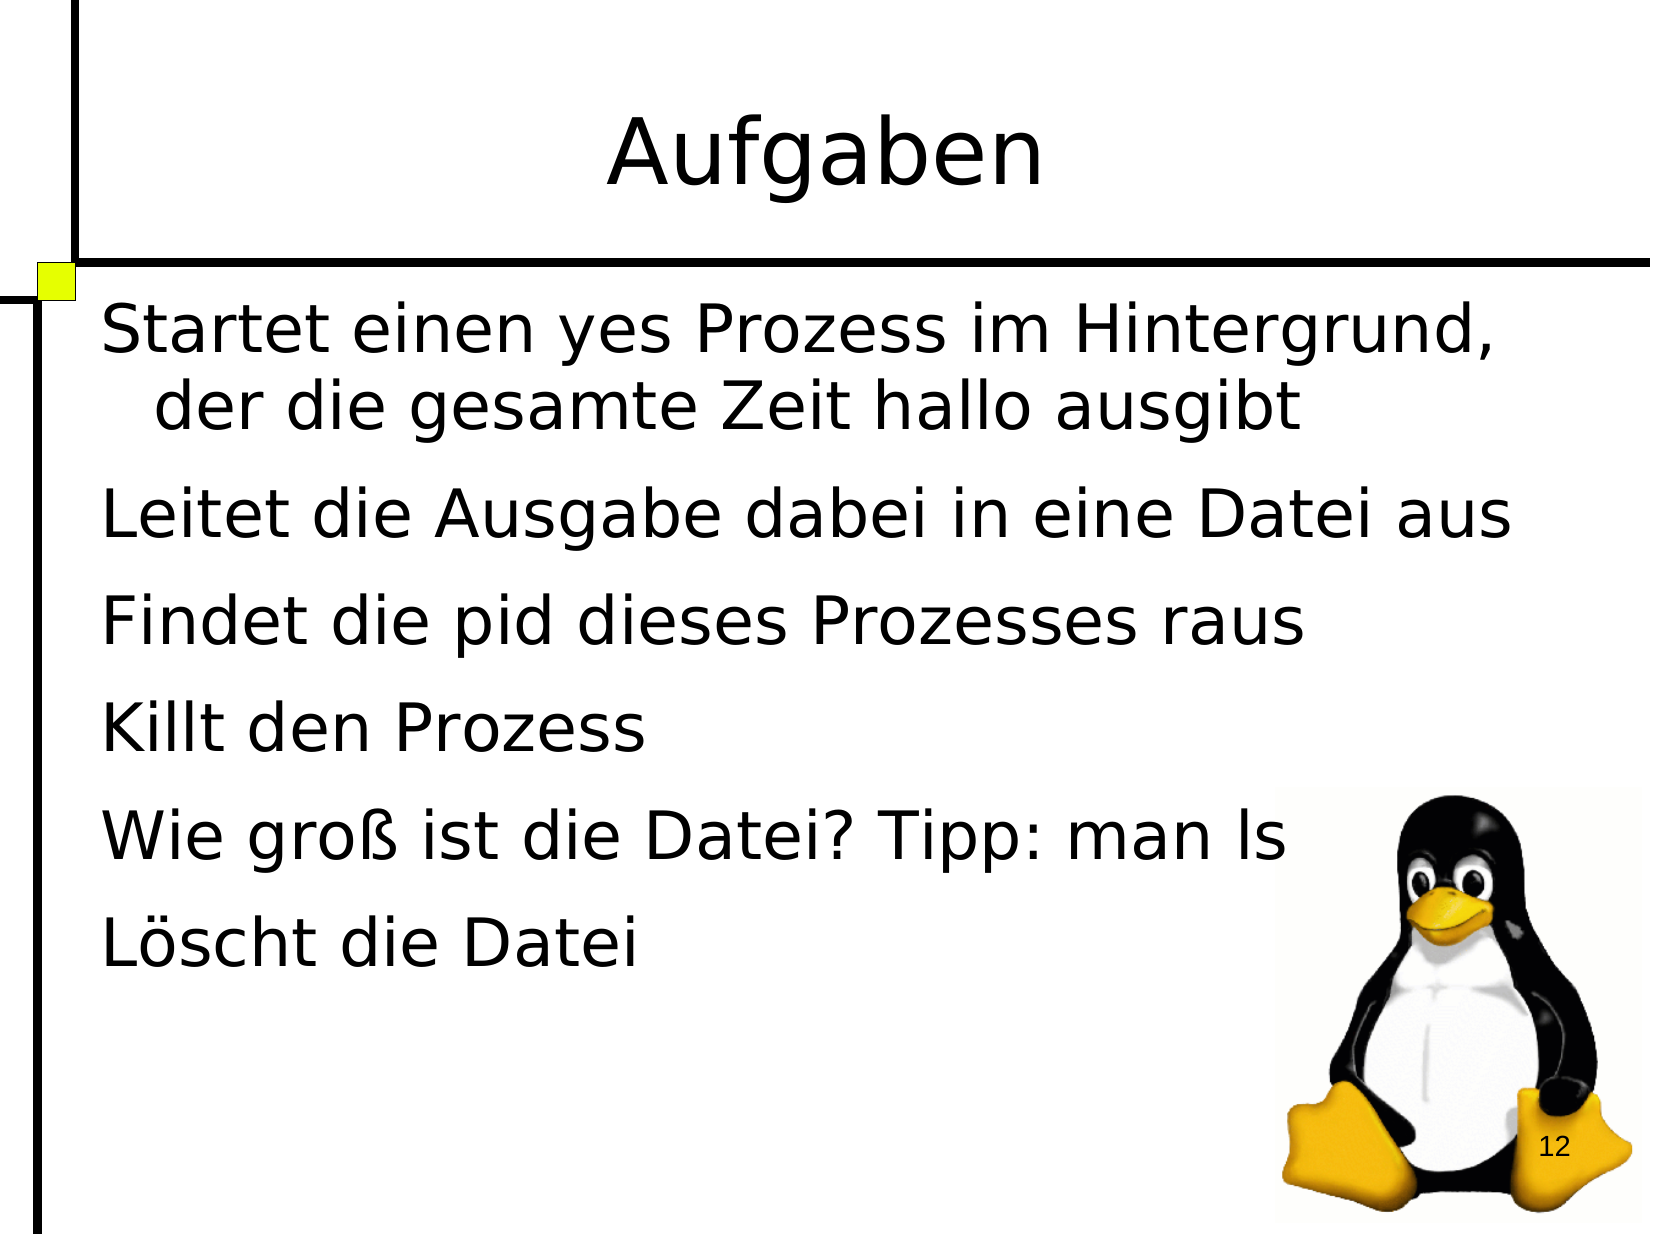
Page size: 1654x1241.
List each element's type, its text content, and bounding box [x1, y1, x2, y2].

title Aufgaben [82, 49, 1571, 257]
list Startet einen yes Prozess im Hintergrund, der die gesamte Zeit hallo ausgibt Leitet die Ausgabe dabei in eine Datei aus Findet die pid dieses Prozesses raus Killt den Prozess Wie groß ist die Datei? Tipp: man ls Löscht die Datei [82, 290, 1571, 1109]
picture [1275, 787, 1642, 1223]
